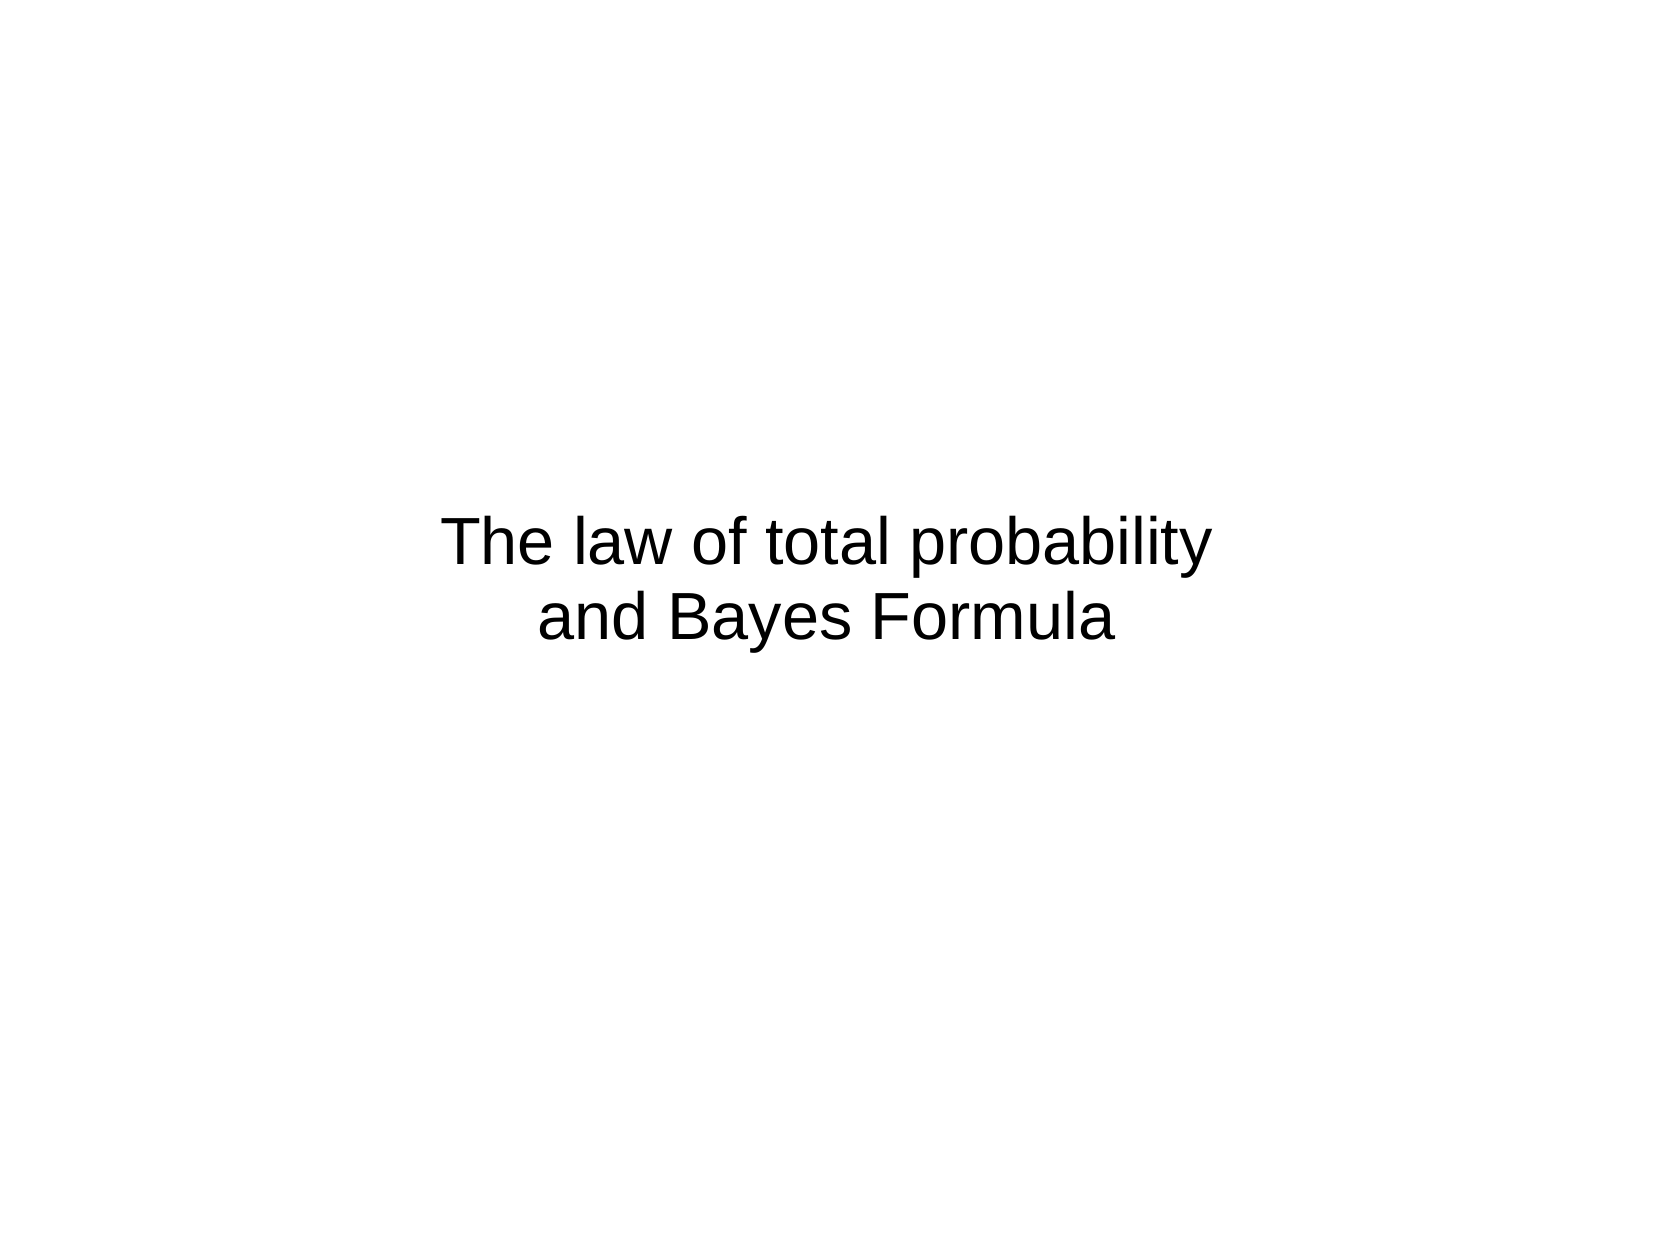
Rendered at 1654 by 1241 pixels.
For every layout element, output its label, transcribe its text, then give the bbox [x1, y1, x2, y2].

subtitle The law of total probability and Bayes Formula [82, 49, 1571, 1109]
